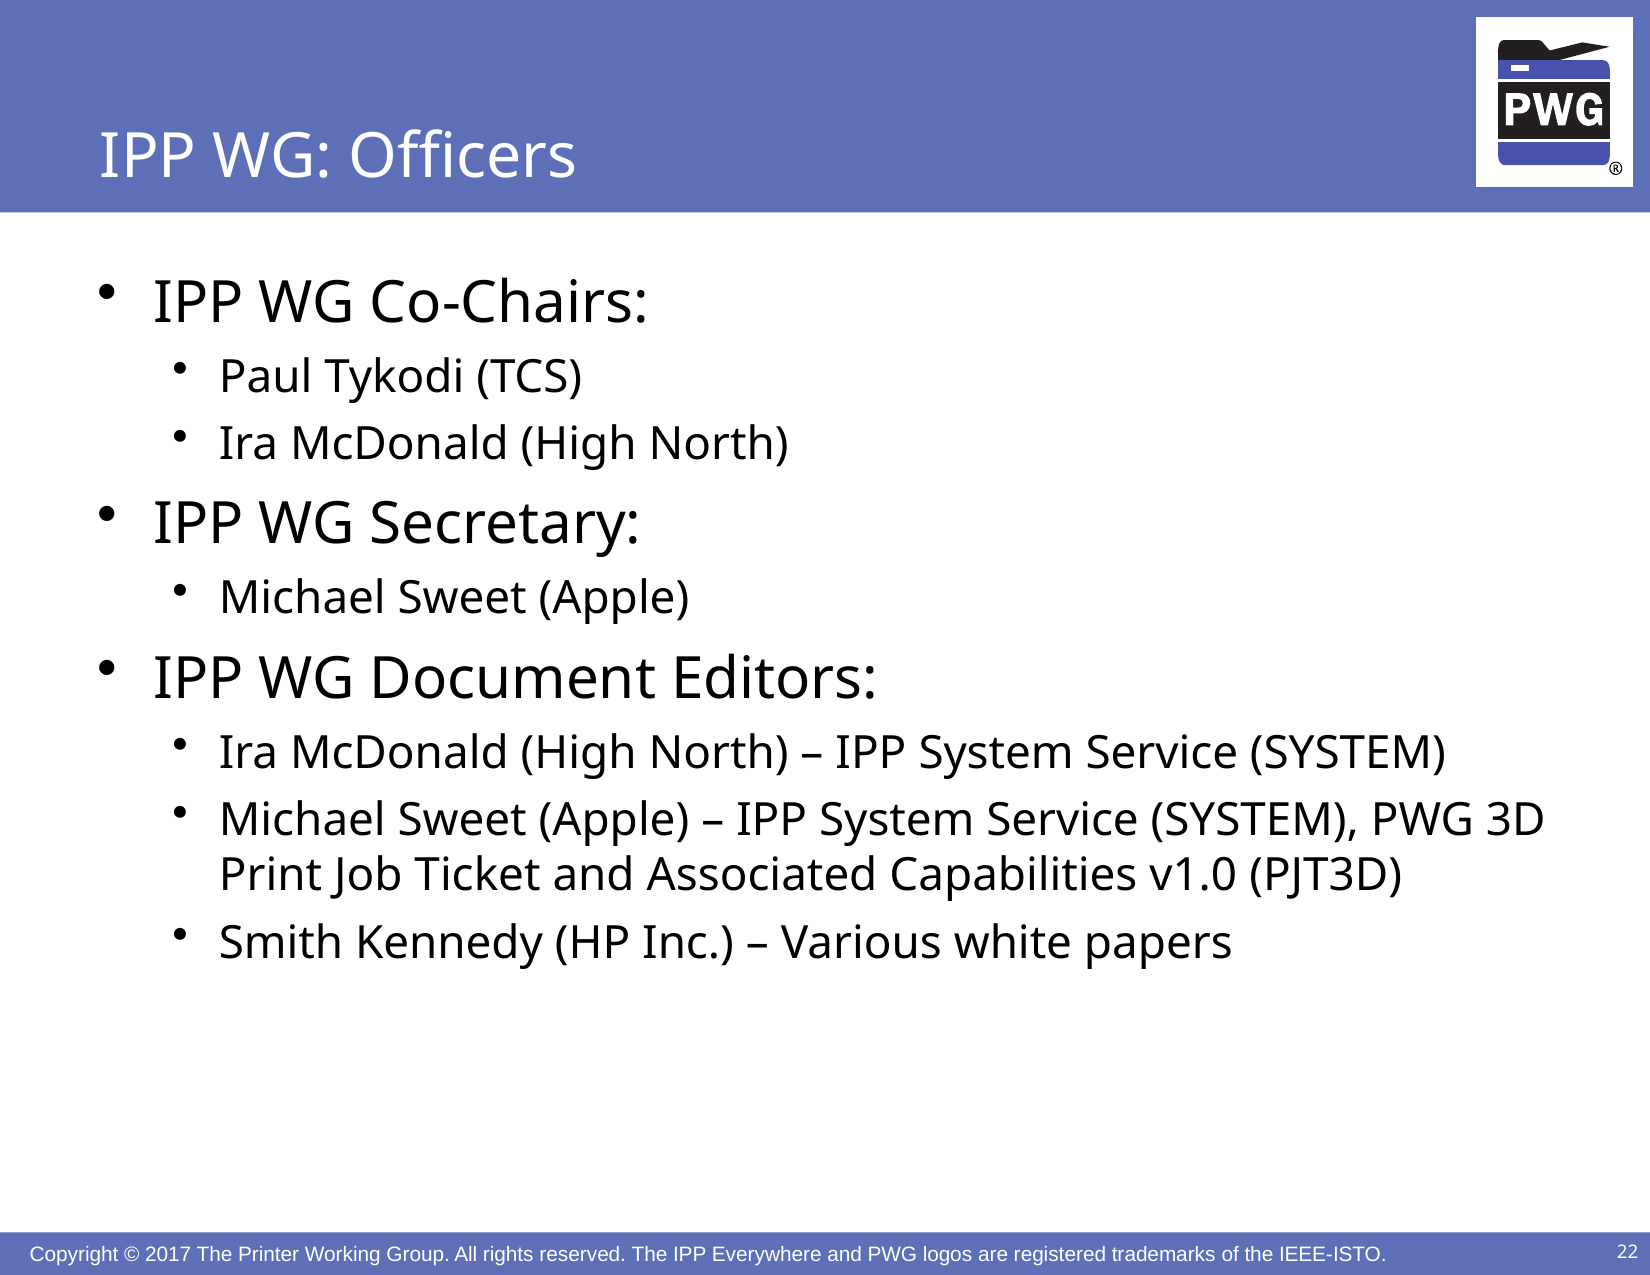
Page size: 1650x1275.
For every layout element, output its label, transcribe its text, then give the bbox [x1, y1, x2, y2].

title IPP WG: Officers [82, 8, 1449, 198]
list IPP WG Co-Chairs: Paul Tykodi (TCS) Ira McDonald (High North) IPP WG Secretary: Michael Sweet (Apple) IPP WG Document Editors: Ira McDonald (High North) – IPP System Service (SYSTEM) Michael Sweet (Apple) – IPP System Service (SYSTEM), PWG 3D Print Job Ticket and Associated Capabilities v1.0 (PJT3D) Smith Kennedy (HP Inc.) – Various white papers [82, 255, 1568, 1234]
